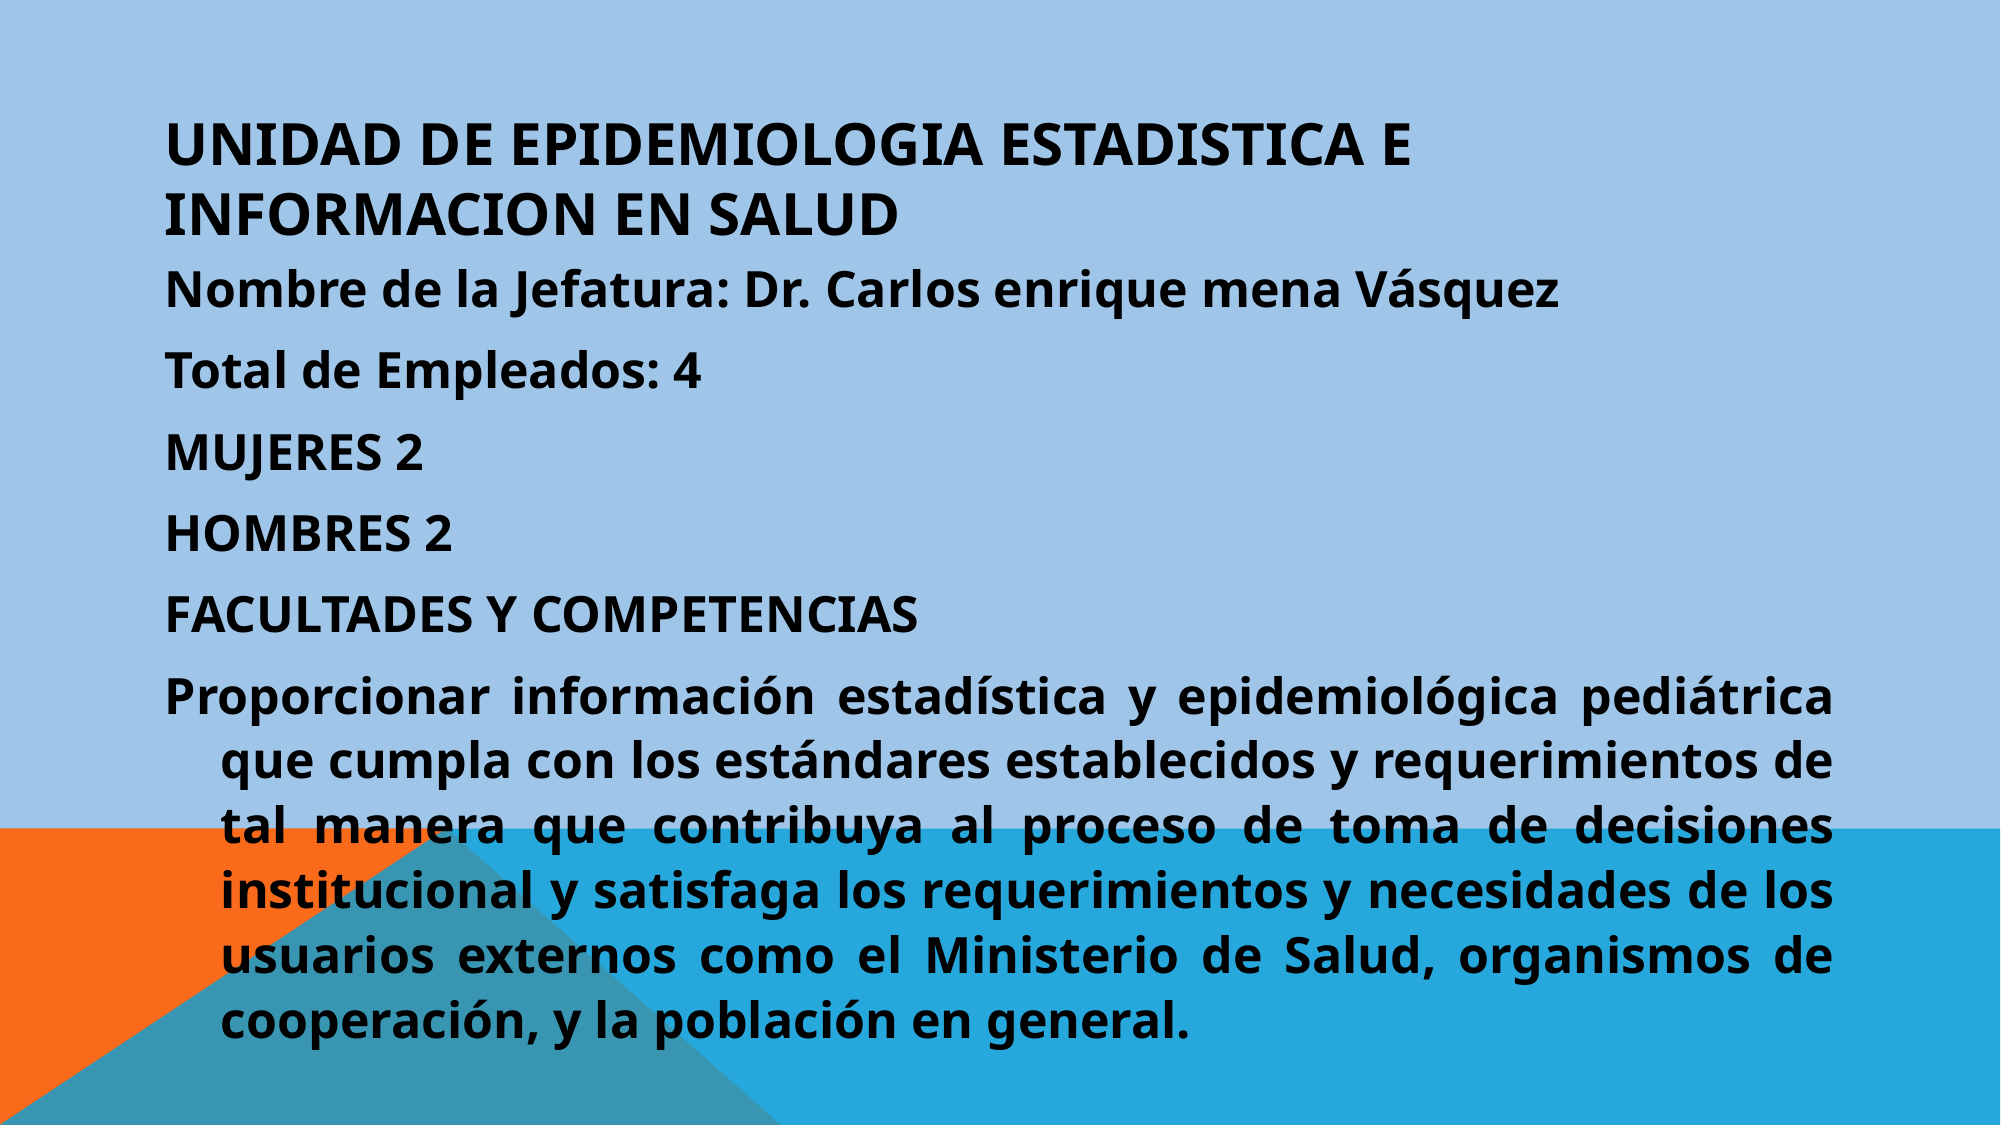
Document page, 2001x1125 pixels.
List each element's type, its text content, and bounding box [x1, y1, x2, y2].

text_box UNIDAD DE EPIDEMIOLOGIA ESTADISTICA E INFORMACION EN SALUD [149, 99, 1850, 244]
text_box Nombre de la Jefatura: Dr. Carlos enrique mena Vásquez Total de Empleados: 4 MUJERES 2 HOMBRES 2 FACULTADES Y COMPETENCIAS Proporcionar información estadística y epidemiológica pediátrica que cumpla con los estándares establecidos y requerimientos de tal manera que contribuya al proceso de toma de decisiones institucional y satisfaga los requerimientos y necesidades de los usuarios externos como el Ministerio de Salud, organismos de cooperación, y la población en general. [149, 244, 1850, 956]
